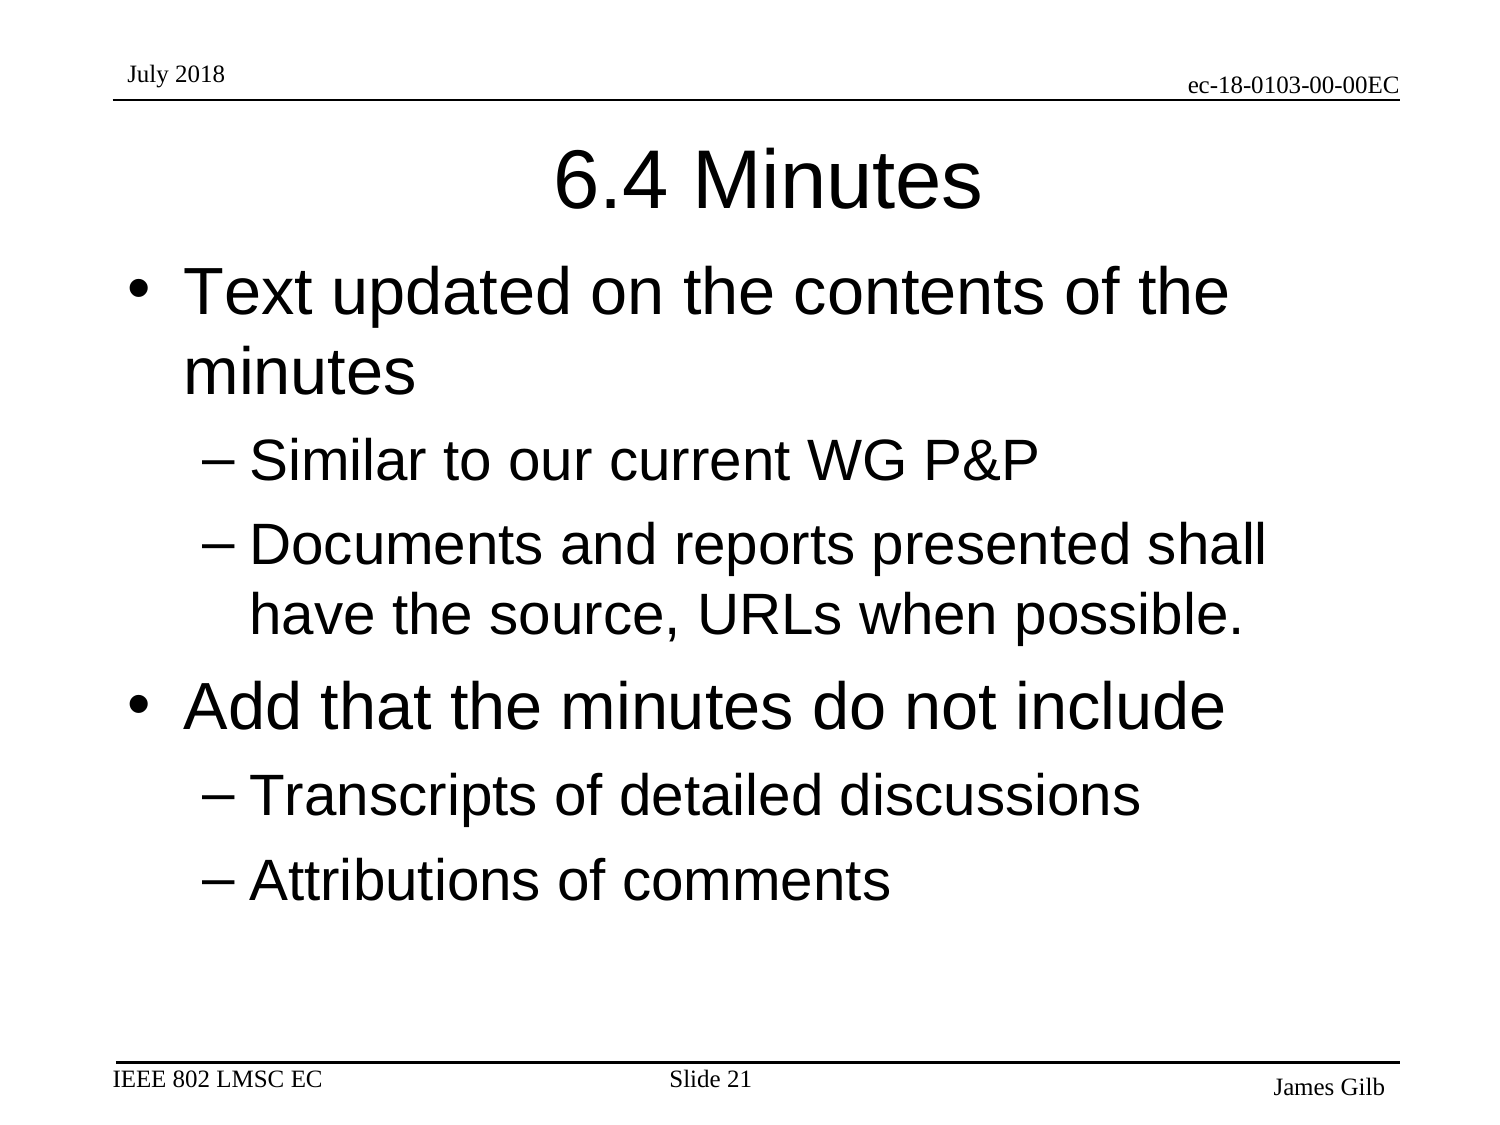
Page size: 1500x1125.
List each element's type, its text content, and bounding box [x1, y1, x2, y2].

list Text updated on the contents of the minutes Similar to our current WG P&P Documents and reports presented shall have the source, URLs when possible. Add that the minutes do not include Transcripts of detailed discussions Attributions of comments [112, 239, 1426, 1051]
title 6.4 Minutes [112, 112, 1426, 238]
